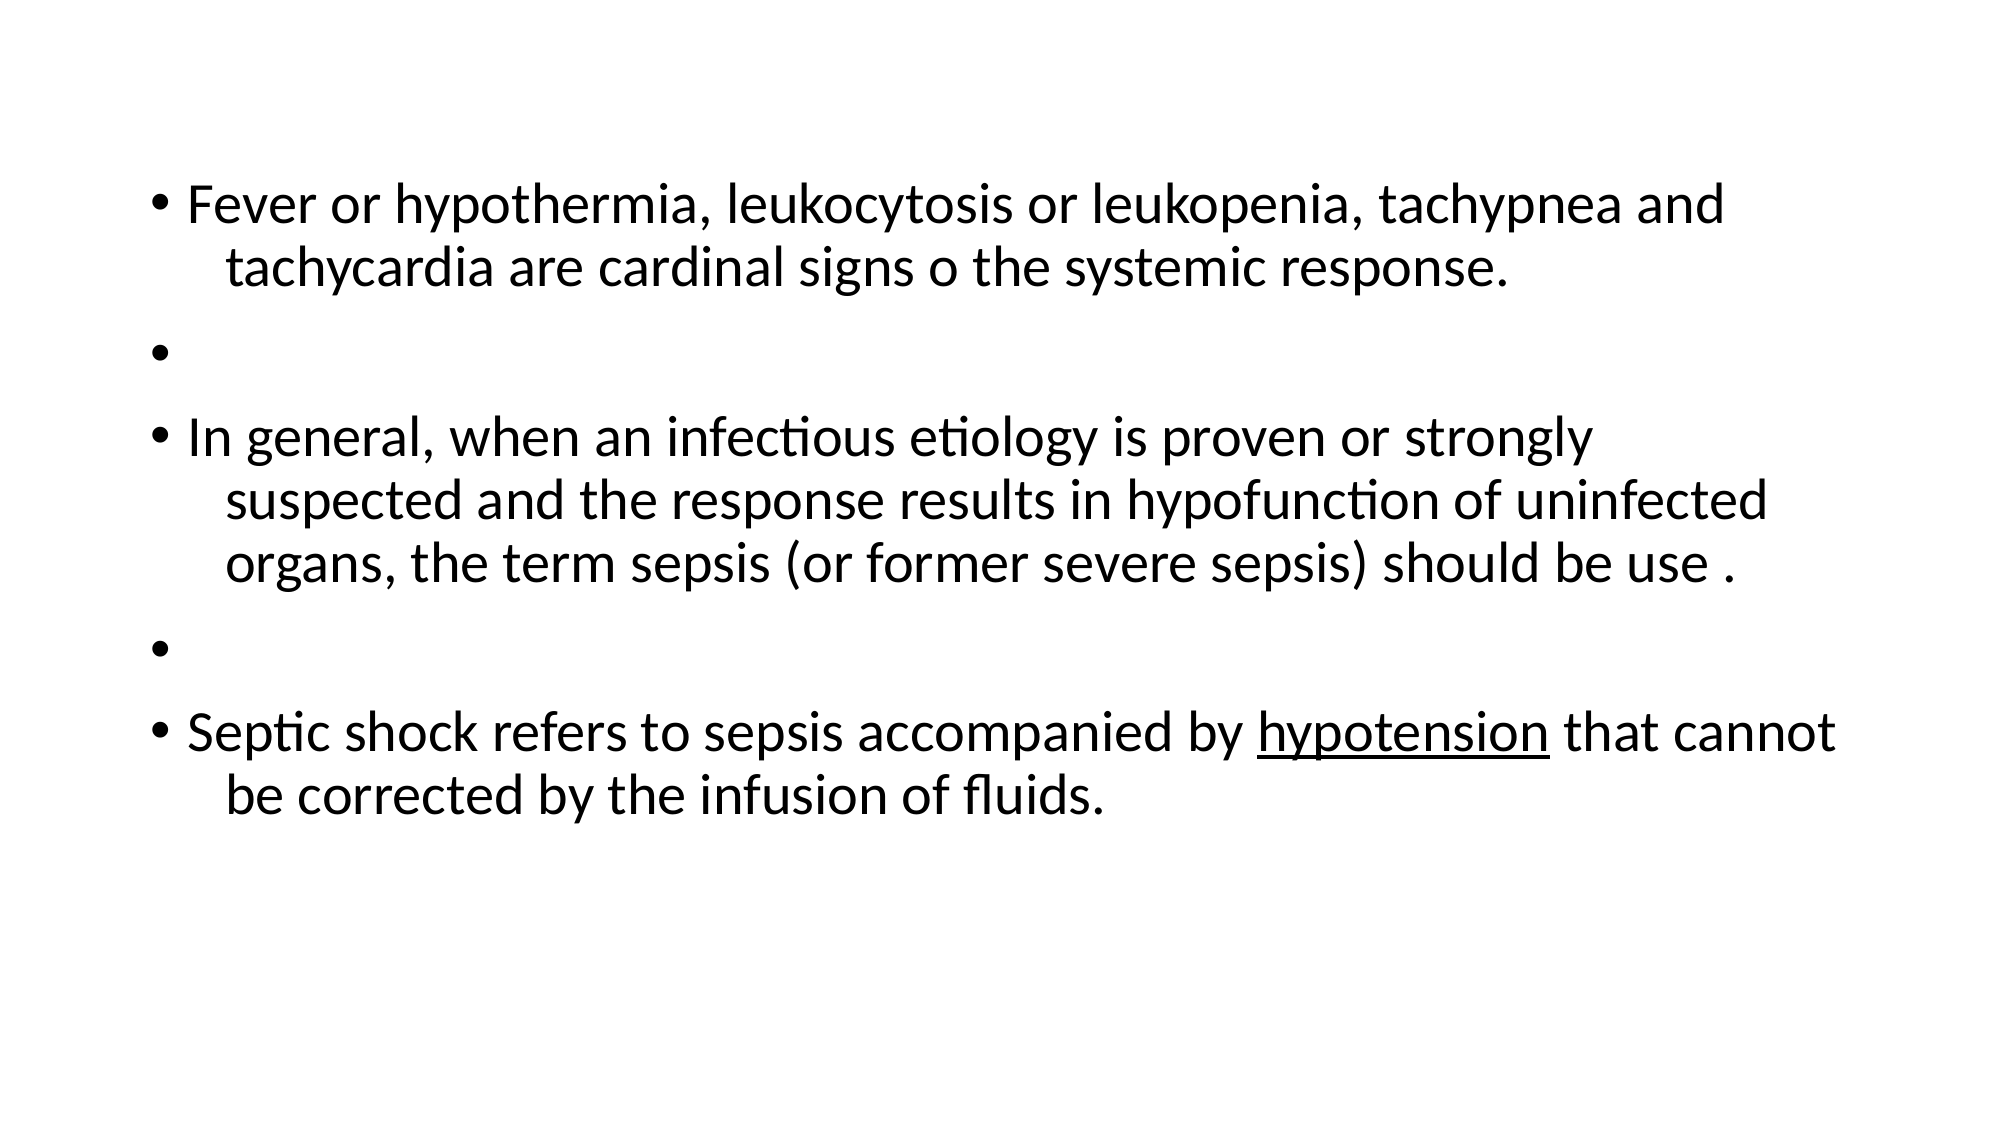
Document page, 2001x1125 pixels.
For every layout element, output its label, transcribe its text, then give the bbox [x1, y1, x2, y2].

list Fever or hypothermia, leukocytosis or leukopenia, tachypnea and tachycardia are cardinal signs o the systemic response. In general, when an infectious etiology is proven or strongly suspected and the response results in hypofunction of uninfected organs, the term sepsis (or former severe sepsis) should be use . Septic shock refers to sepsis accompanied by hypotension that cannot be corrected by the infusion of fluids. [135, 166, 1861, 1078]
